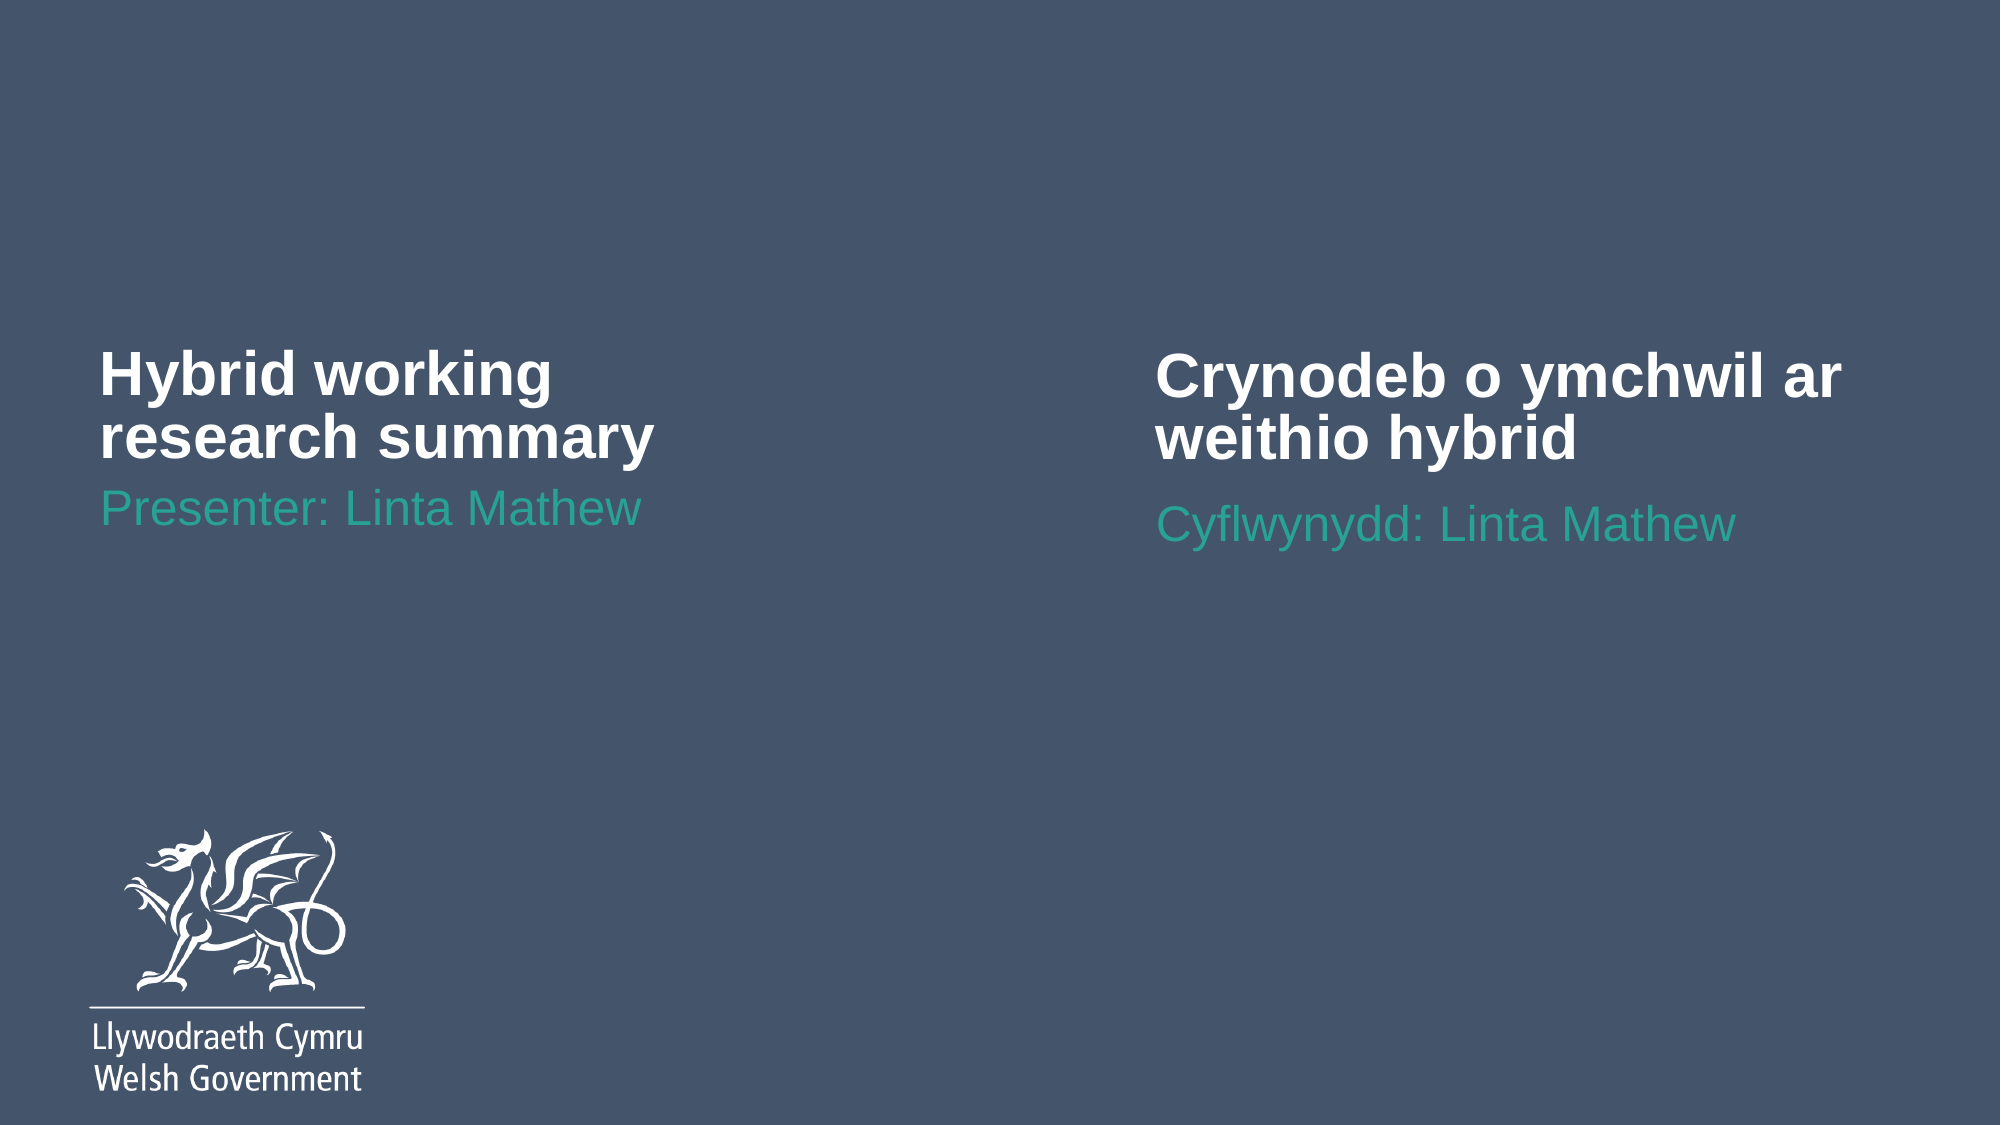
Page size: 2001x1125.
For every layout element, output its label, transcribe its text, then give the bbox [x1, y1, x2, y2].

title Hybrid working research summary [84, 86, 797, 479]
text_box Crynodeb o ymchwil ar weithio hybrid [1140, 88, 1926, 481]
text_box Cyflwynydd: Linta Mathew [1140, 493, 1955, 663]
subtitle Presenter: Linta Mathew [84, 478, 1251, 647]
